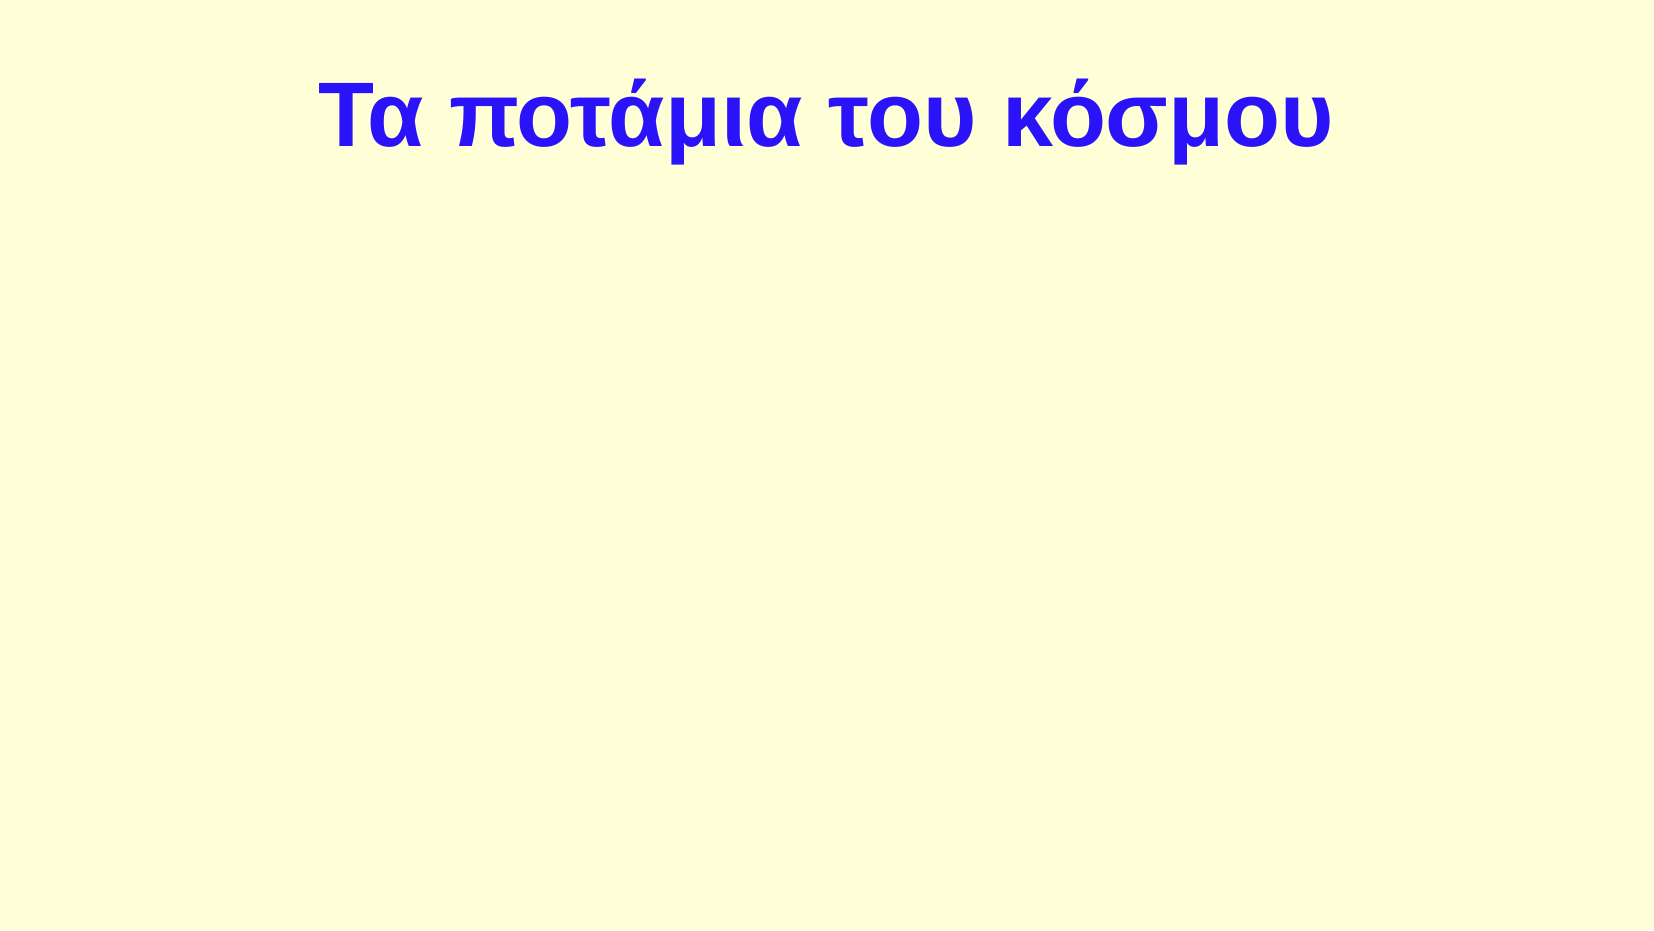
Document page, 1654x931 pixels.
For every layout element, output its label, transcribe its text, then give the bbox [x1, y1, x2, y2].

title Τα ποτάμια του κόσμου [82, 37, 1571, 193]
